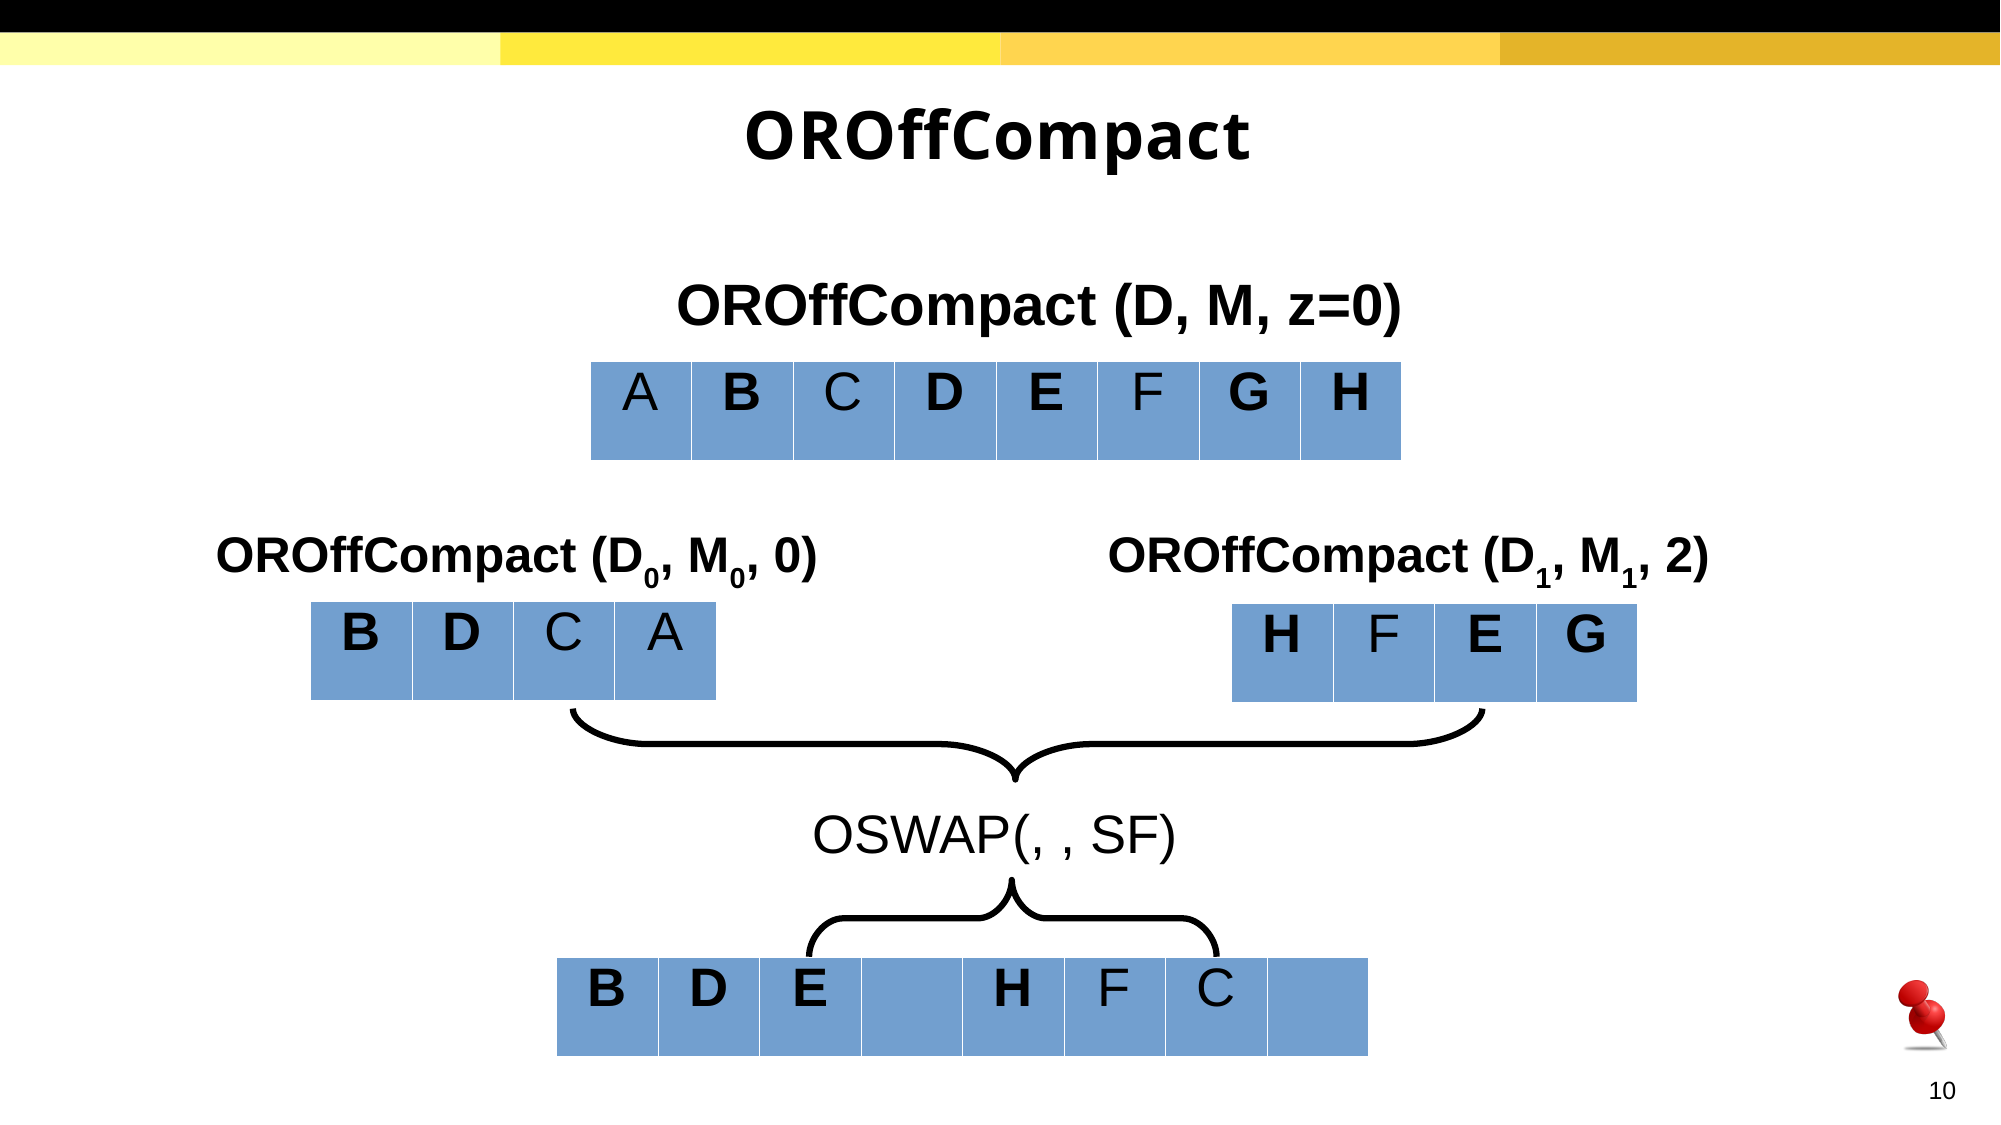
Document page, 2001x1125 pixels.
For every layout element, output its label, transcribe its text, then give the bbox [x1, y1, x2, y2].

table_header [1268, 958, 1368, 1056]
table_header F [1334, 604, 1434, 702]
table_header A [615, 602, 716, 700]
table_header H [1301, 362, 1401, 460]
title OROffCompact [48, 65, 1947, 213]
text_box 10 [1913, 1069, 1972, 1113]
table_header F [1098, 362, 1199, 460]
table_header E [997, 362, 1097, 460]
table_header E [1435, 604, 1536, 702]
text_box OSWAP(, , SF) [797, 797, 1194, 873]
table_header B [311, 602, 412, 700]
text_box OROffCompact (D0, M0, 0) [200, 519, 834, 603]
table_header B [557, 958, 658, 1056]
text_box OROffCompact (D, M, z=0) [661, 265, 1419, 346]
picture [1889, 980, 1961, 1052]
table_header C [514, 602, 614, 700]
table_header D [659, 958, 759, 1056]
table_header H [963, 958, 1064, 1056]
table_header C [794, 362, 894, 460]
table_header D [413, 602, 513, 700]
table_header C [1166, 958, 1267, 1056]
table_header F [1065, 958, 1165, 1056]
table_header D [895, 362, 996, 460]
table_header G [1200, 362, 1300, 460]
table_header E [760, 958, 861, 1056]
text_box OROffCompact (D1, M1, 2) [1092, 519, 1726, 603]
table_header B [692, 362, 793, 460]
table_header H [1232, 604, 1333, 702]
table_header G [1537, 604, 1637, 702]
table_header A [591, 362, 691, 460]
table_header [862, 958, 962, 1056]
